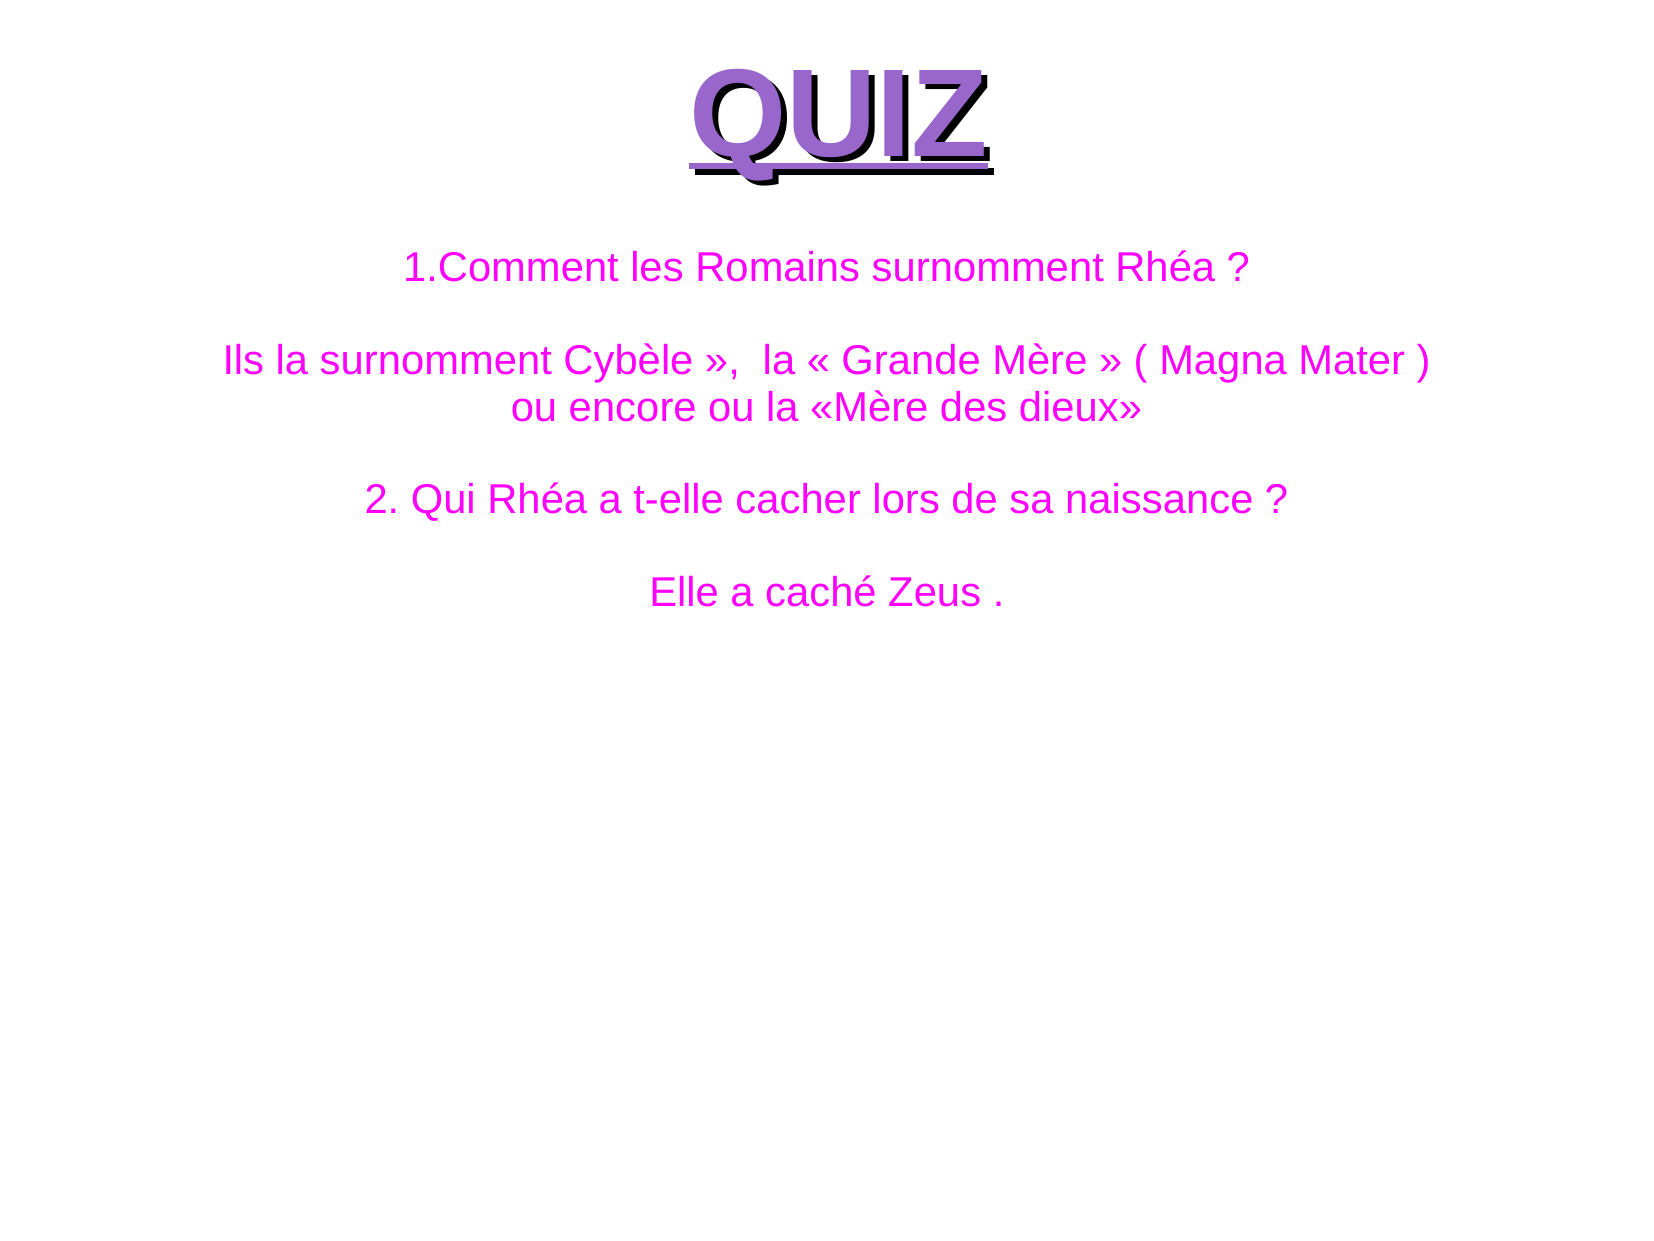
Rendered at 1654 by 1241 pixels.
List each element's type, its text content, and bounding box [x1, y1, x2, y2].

text_box 1.Comment les Romains surnomment Rhéa ? Ils la surnomment Cybèle », la « Grande Mère » ( Magna Mater ) ou encore ou la «Mère des dieux» 2. Qui Rhéa a t-elle cacher lors de sa naissance ? Elle a caché Zeus . [0, 190, 1654, 1241]
text_box QUIZ [35, 35, 1642, 190]
